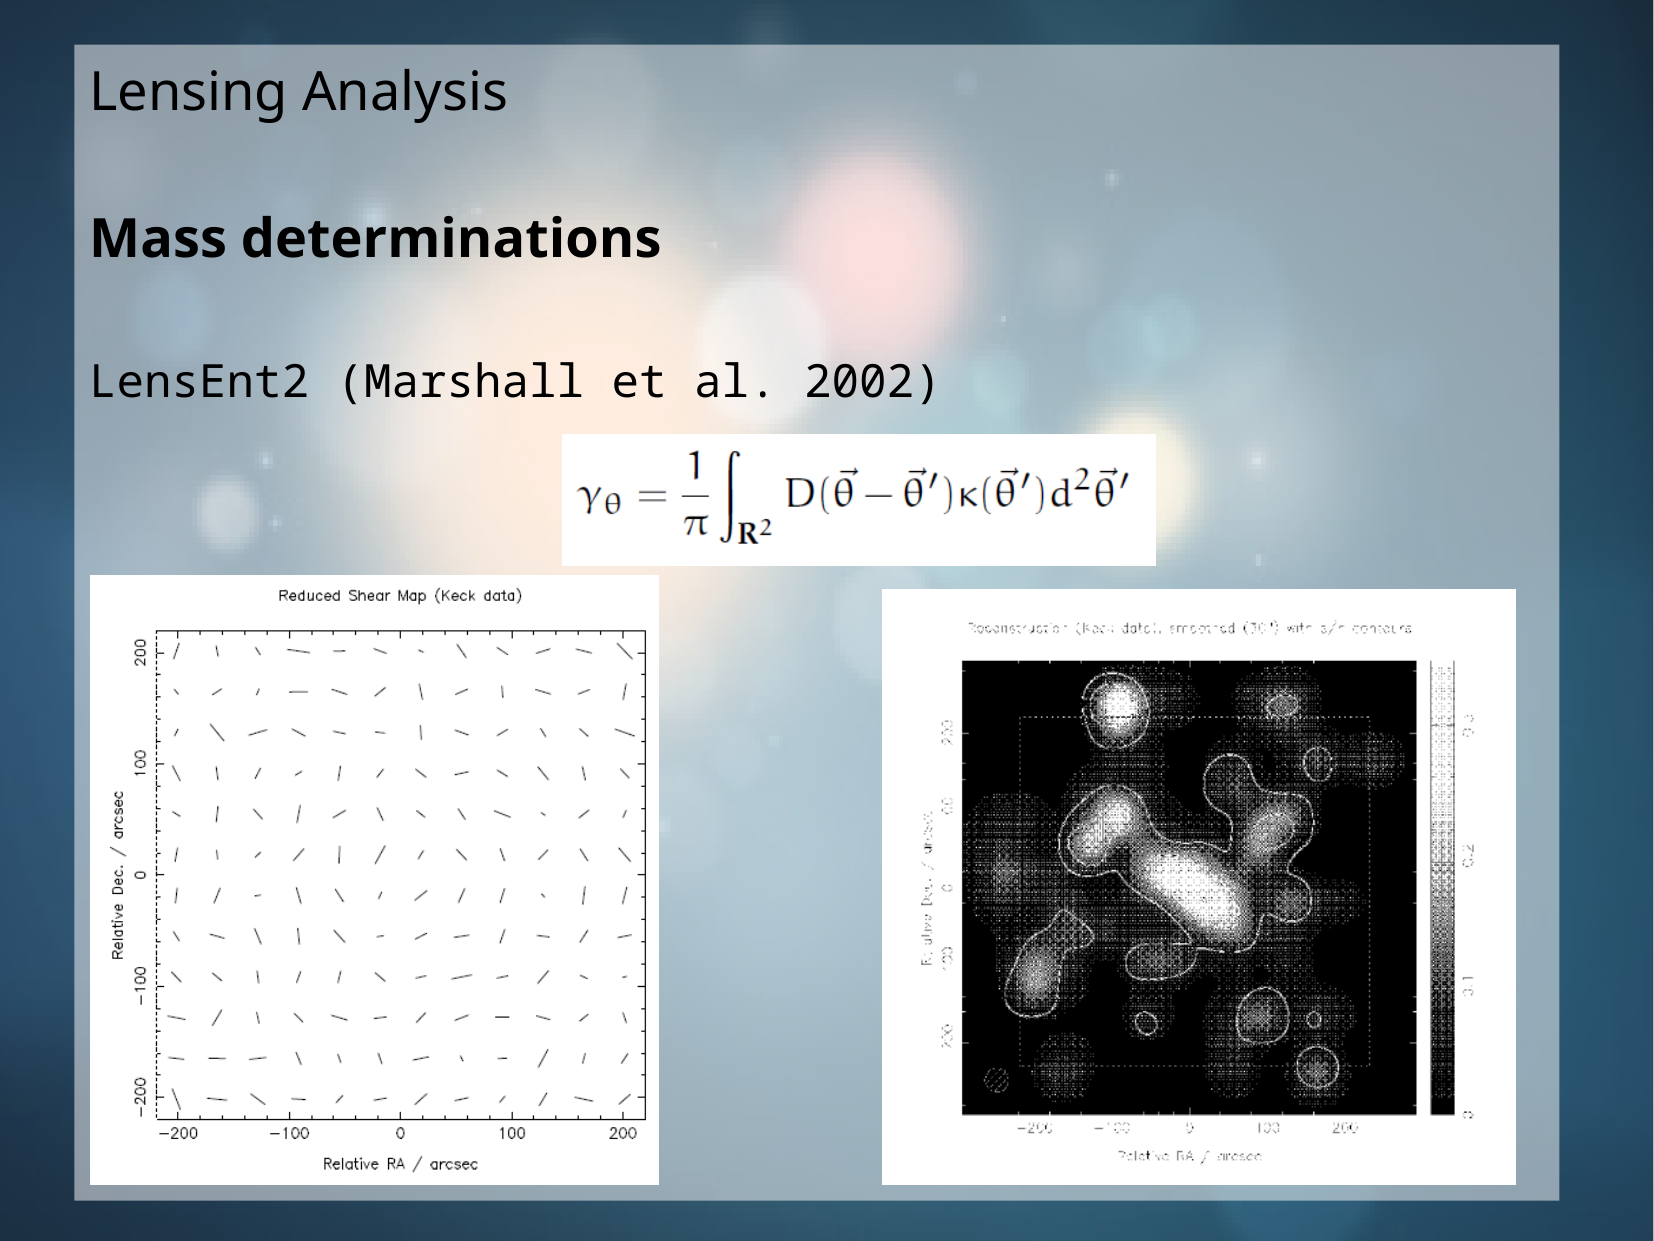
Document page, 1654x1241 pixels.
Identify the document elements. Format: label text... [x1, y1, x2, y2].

picture [0, 0, 1654, 1241]
text_box Lensing Analysis Mass determinations LensEnt2 (Marshall et al. 2002) [74, 44, 1560, 1201]
